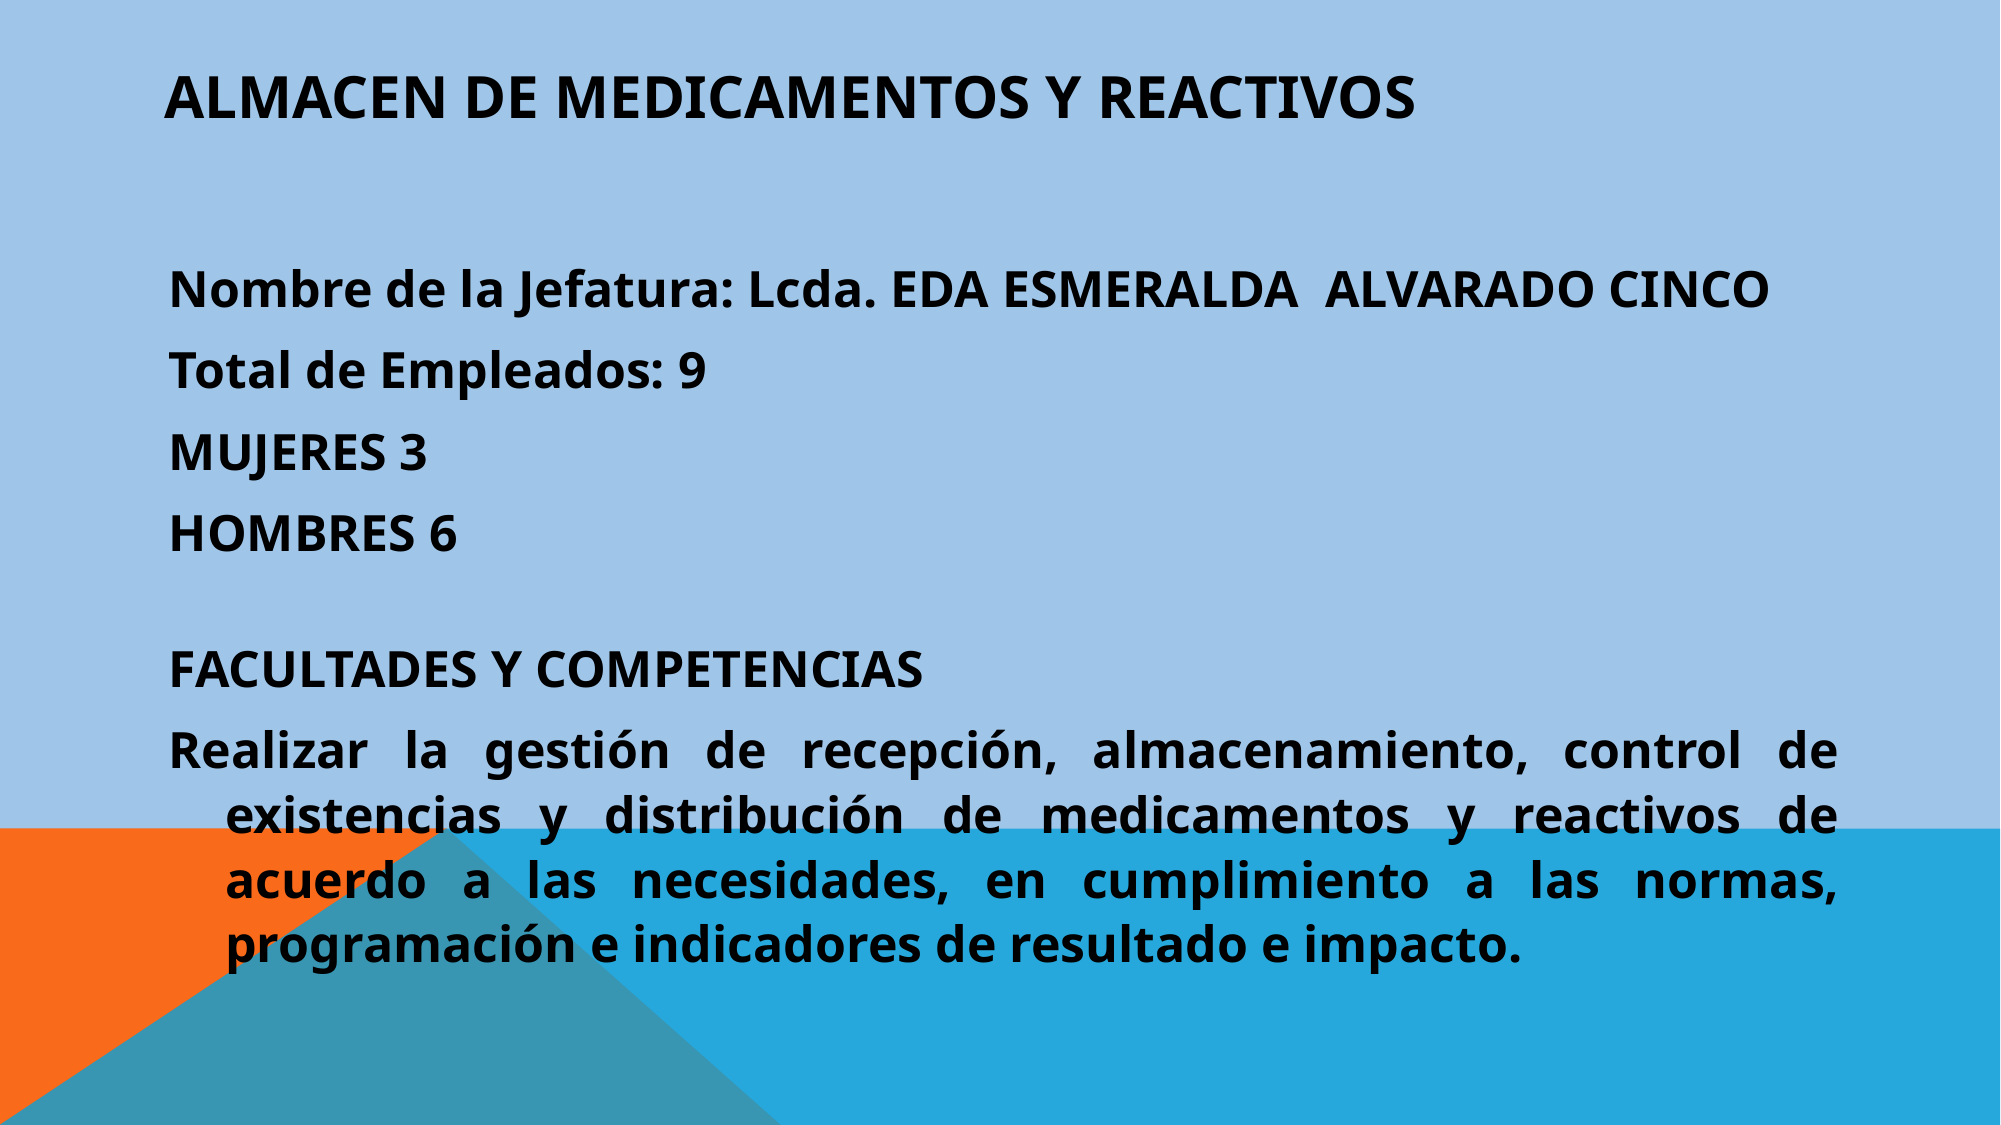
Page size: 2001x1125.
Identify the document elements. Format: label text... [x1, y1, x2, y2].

text_box Nombre de la Jefatura: Lcda. EDA ESMERALDA ALVARADO CINCO Total de Empleados: 9 MUJERES 3 HOMBRES 6 FACULTADES Y COMPETENCIAS Realizar la gestión de recepción, almacenamiento, control de existencias y distribución de medicamentos y reactivos de acuerdo a las necesidades, en cumplimiento a las normas, programación e indicadores de resultado e impacto. [154, 244, 1855, 956]
text_box ALMACEN DE MEDICAMENTOS Y REACTIVOS [149, 53, 1850, 223]
